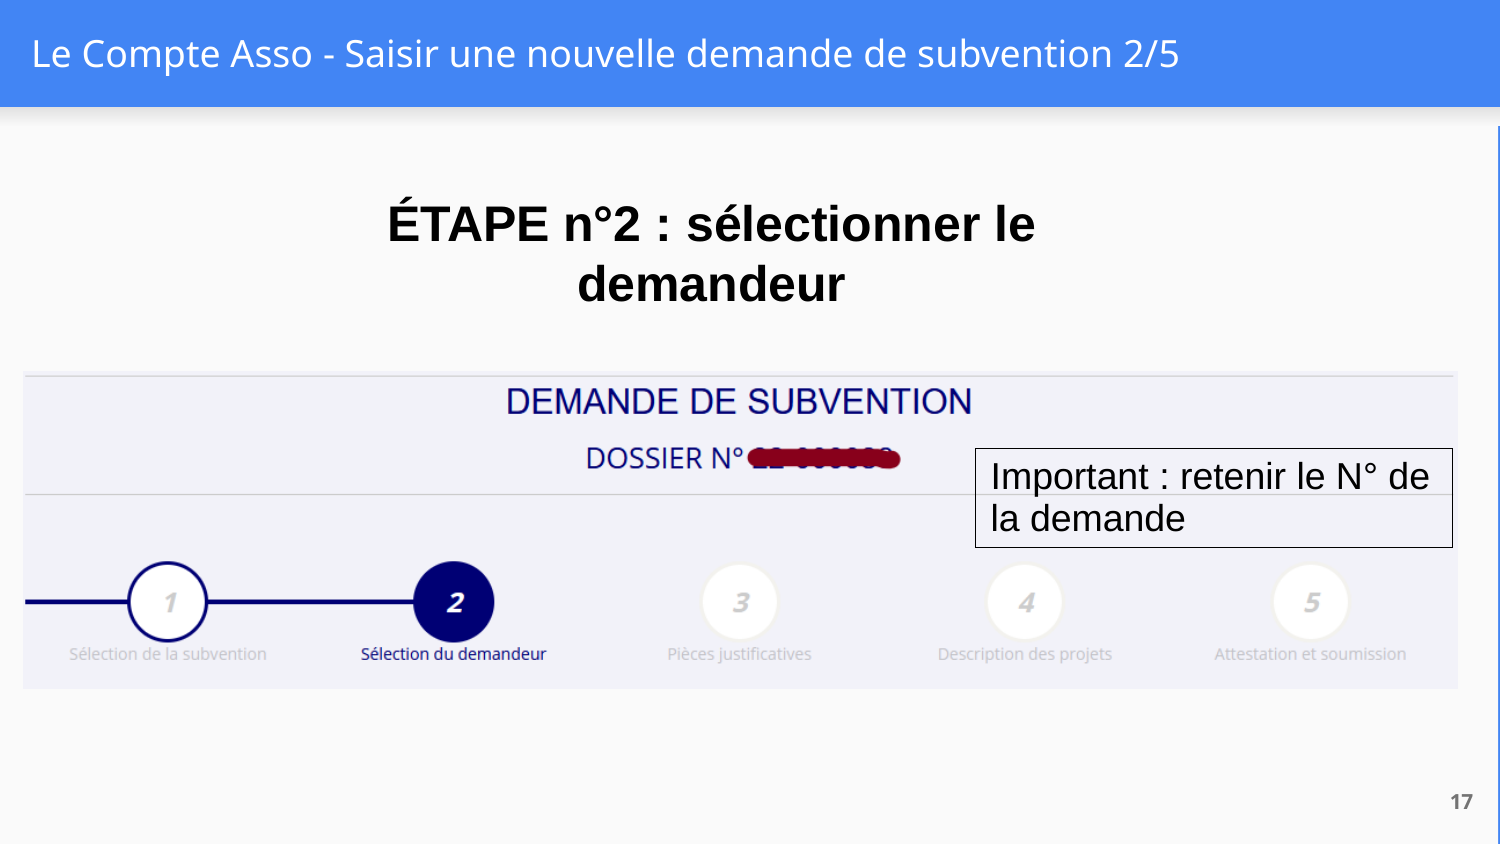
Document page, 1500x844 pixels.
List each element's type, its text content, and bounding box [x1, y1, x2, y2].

slide_number <numéro> [1398, 770, 1489, 835]
picture [23, 371, 1458, 689]
text_box Important : retenir le N° de la demande [975, 448, 1453, 548]
title Le Compte Asso - Saisir une nouvelle demande de subvention 2/5 [16, 2, 1464, 102]
text_box ÉTAPE n°2 : sélectionner le demandeur [300, 176, 1124, 354]
